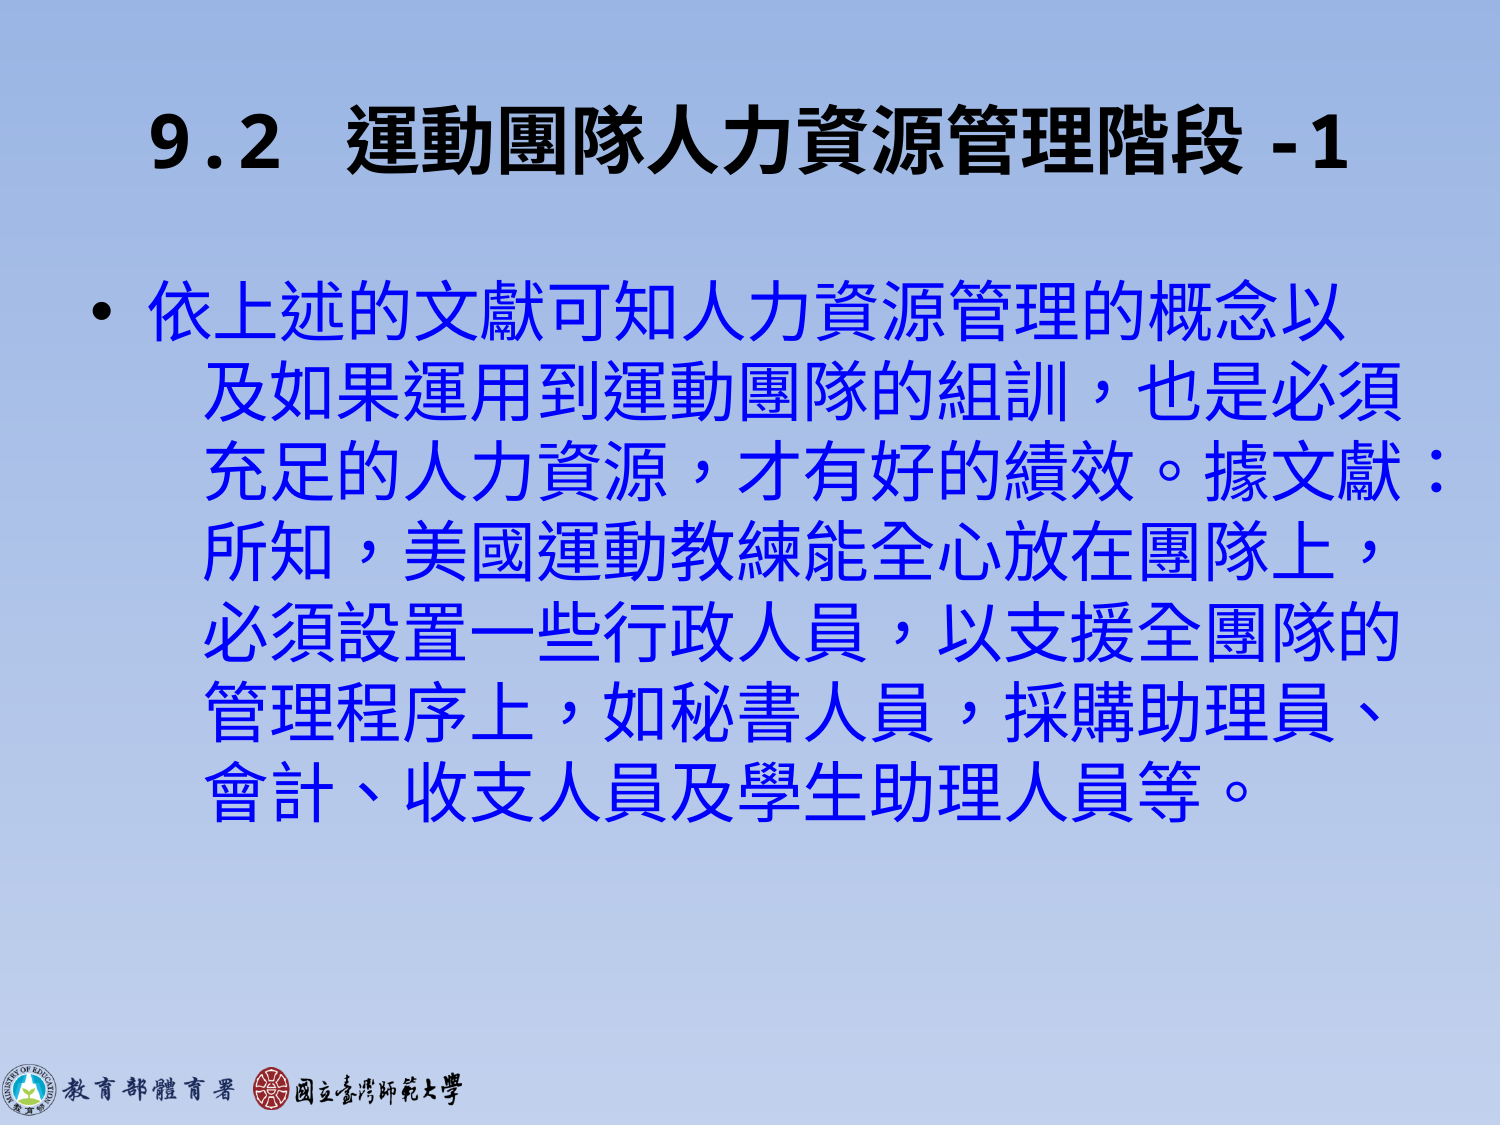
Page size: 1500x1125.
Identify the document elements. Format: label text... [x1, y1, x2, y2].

title 9.2 運動團隊人力資源管理階段-1 [75, 45, 1426, 233]
list 依上述的文獻可知人力資源管理的概念以及如果運用到運動團隊的組訓，也是必須充足的人力資源，才有好的績效。據文獻：所知，美國運動教練能全心放在團隊上，必須設置一些行政人員，以支援全團隊的管理程序上，如秘書人員，採購助理員、會計、收支人員及學生助理人員等。 [75, 262, 1426, 1005]
